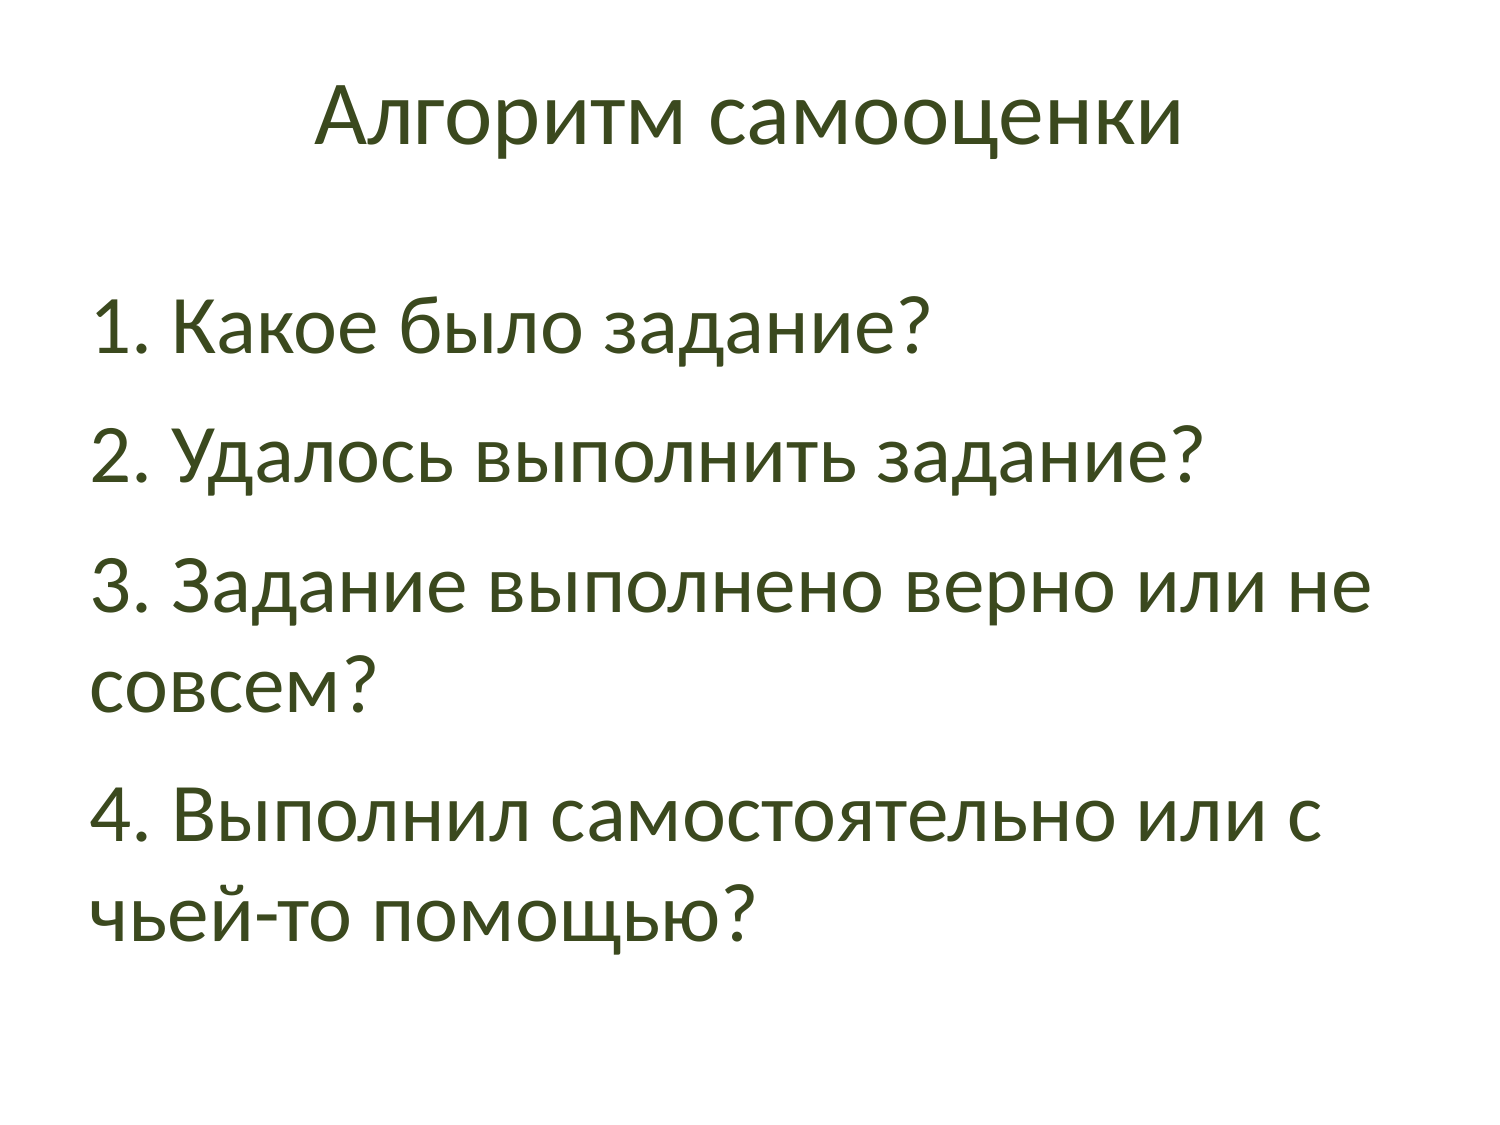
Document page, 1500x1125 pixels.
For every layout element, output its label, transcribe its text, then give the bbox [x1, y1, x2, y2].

list 1. Какое было задание? 2. Удалось выполнить задание? 3. Задание выполнено верно или не совсем? 4. Выполнил самостоятельно или с чьей-то помощью? [75, 262, 1425, 1005]
title Алгоритм самооценки [75, 45, 1425, 233]
